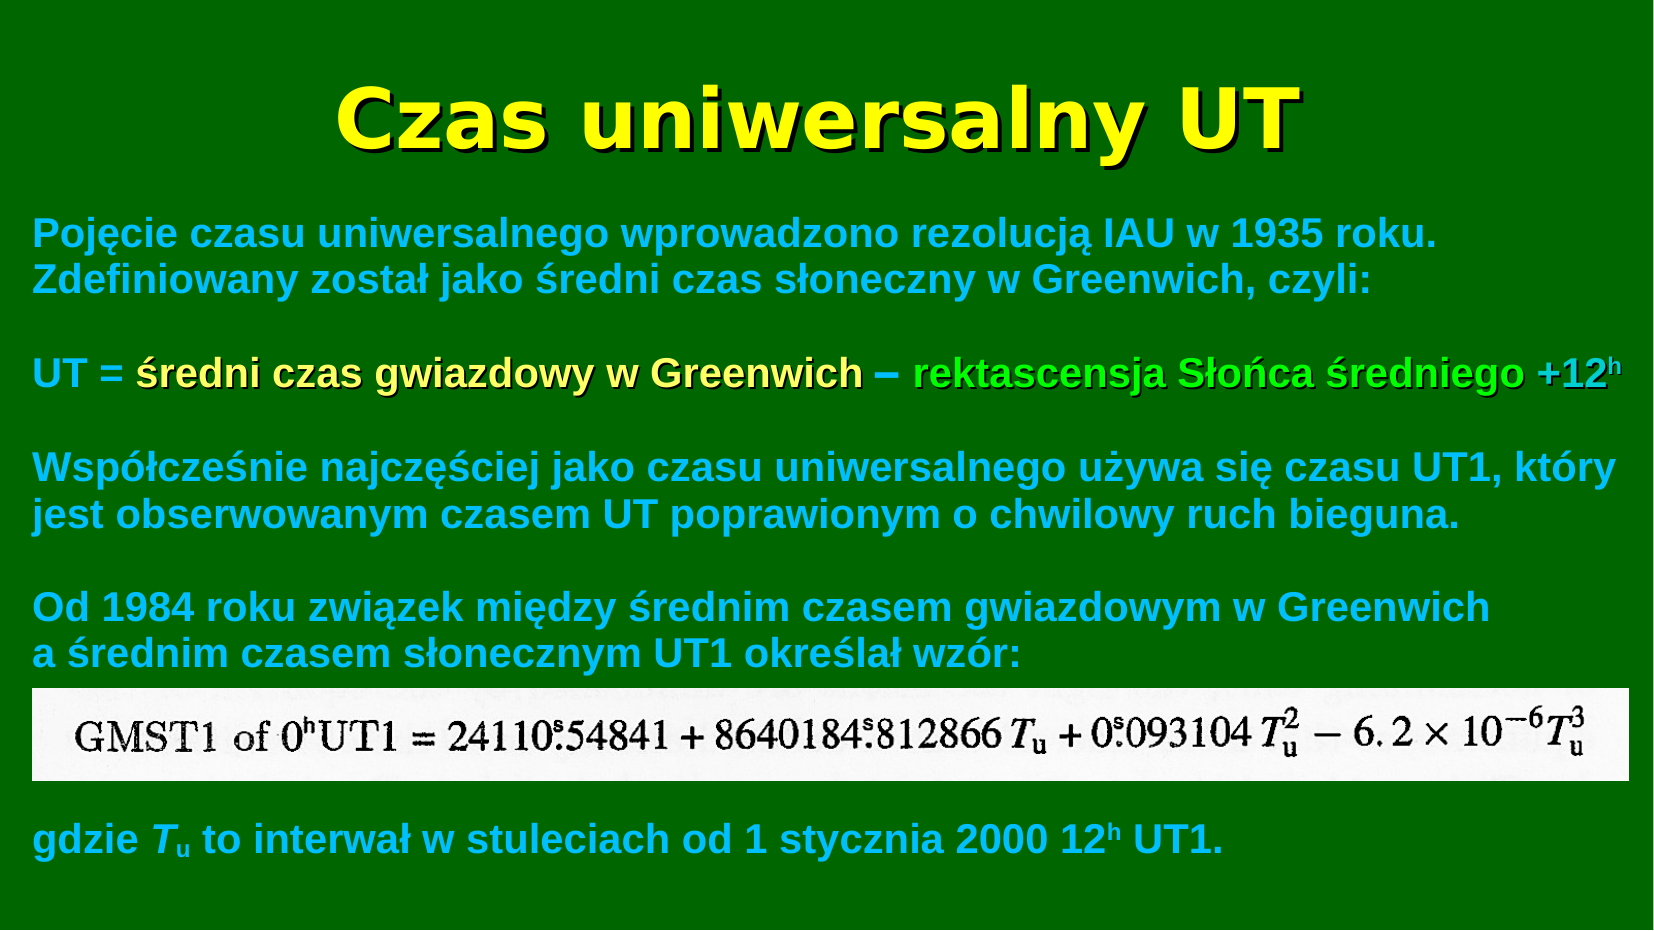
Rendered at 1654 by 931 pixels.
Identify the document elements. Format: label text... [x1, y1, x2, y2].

picture [32, 688, 1629, 781]
text_box Pojęcie czasu uniwersalnego wprowadzono rezolucją IAU w 1935 roku. Zdefiniowany został jako średni czas słoneczny w Greenwich, czyli: UT = średni czas gwiazdowy w Greenwich rektascensja Słońca średniego +12h Współcześnie najczęściej jako czasu uniwersalnego używa się czasu UT1, który jest obserwowanym czasem UT poprawionym o chwilowy ruch bieguna. Od 1984 roku związek między średnim czasem gwiazdowym w Greenwich a średnim czasem słonecznym UT1 określał wzór: gdzie Tu to interwał w stuleciach od 1 stycznia 2000 12h UT1. [17, 202, 1643, 901]
title Czas uniwersalny UT [259, 42, 1376, 197]
